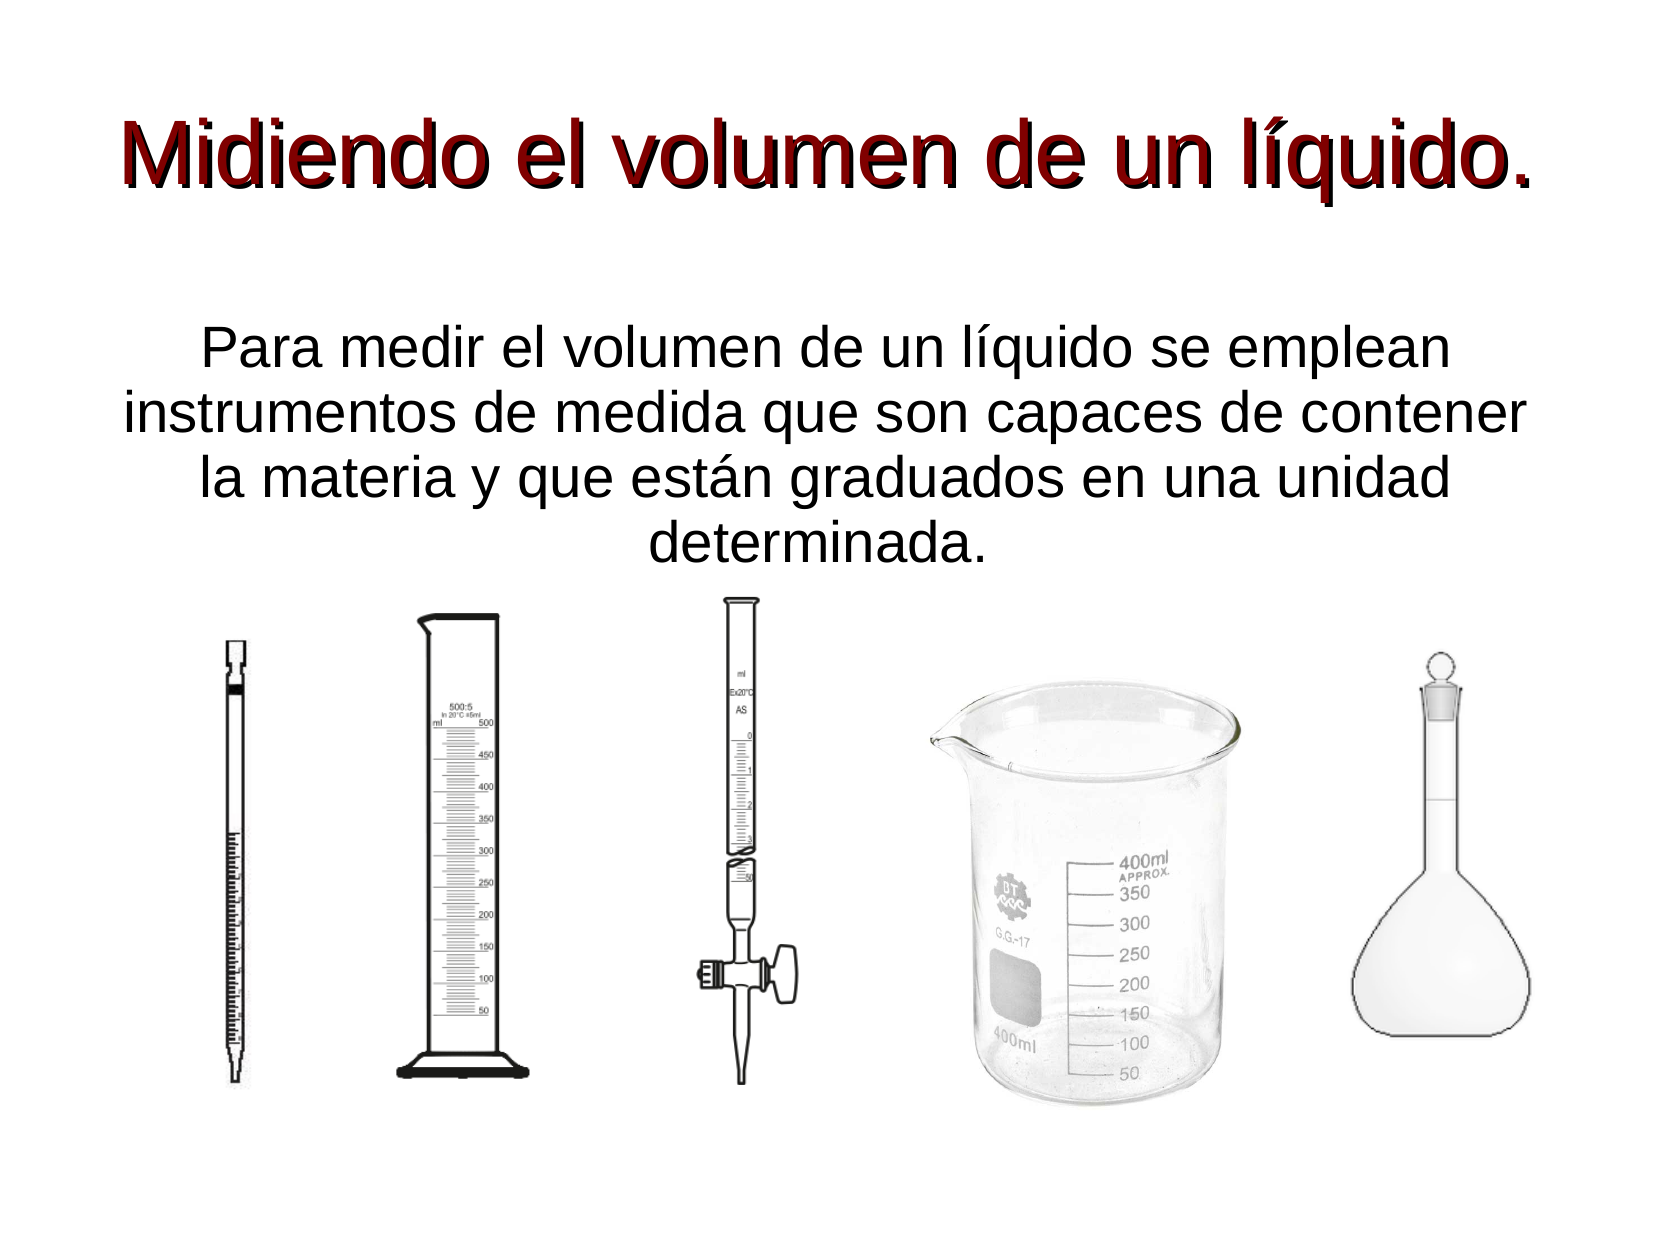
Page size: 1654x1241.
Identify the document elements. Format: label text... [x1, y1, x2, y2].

title Midiendo el volumen de un líquido. [82, 49, 1571, 257]
text_box Para medir el volumen de un líquido se emplean instrumentos de medida que son capaces de contener la materia y que están graduados en una unidad determinada. [106, 307, 1548, 591]
picture [151, 536, 1312, 1182]
picture [1324, 635, 1560, 1075]
